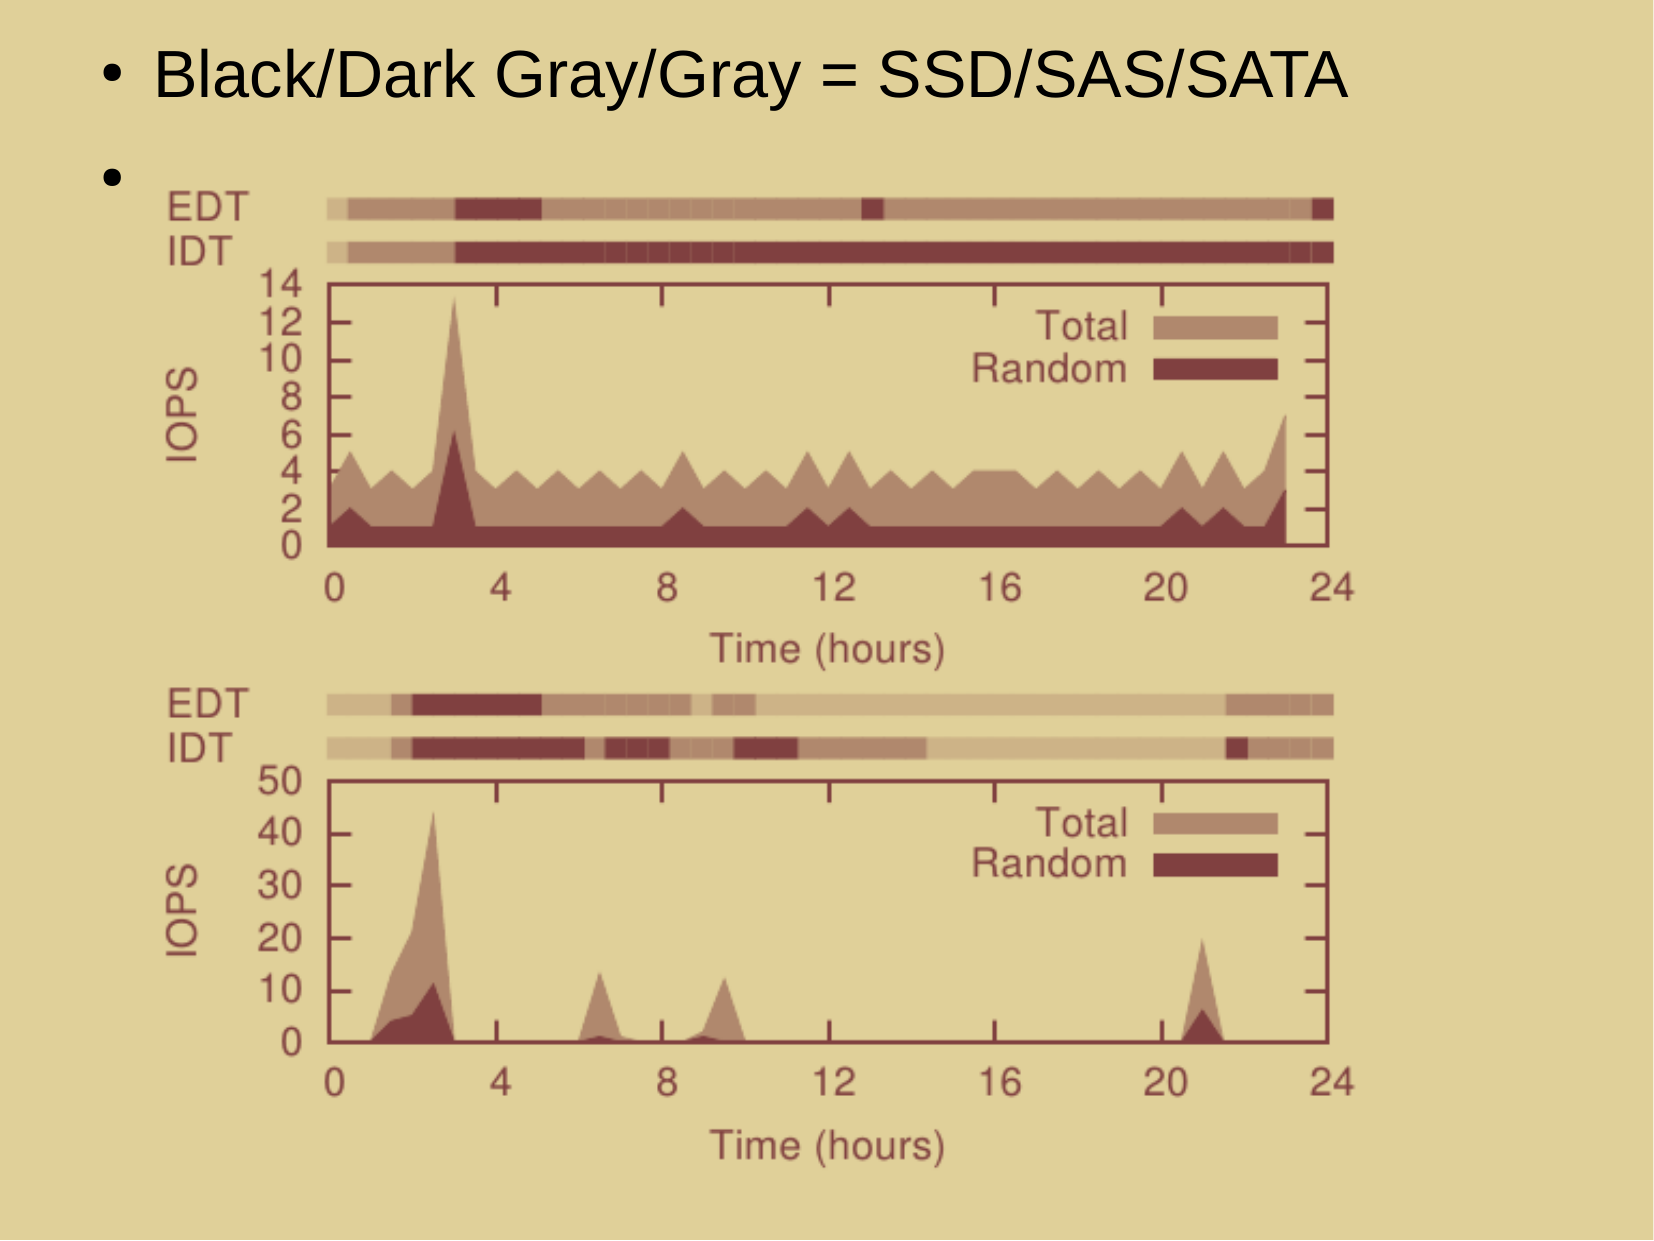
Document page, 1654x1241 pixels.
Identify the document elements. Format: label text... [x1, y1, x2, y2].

picture [143, 149, 1388, 1201]
list Black/Dark Gray/Gray = SSD/SAS/SATA [82, 37, 1571, 1109]
